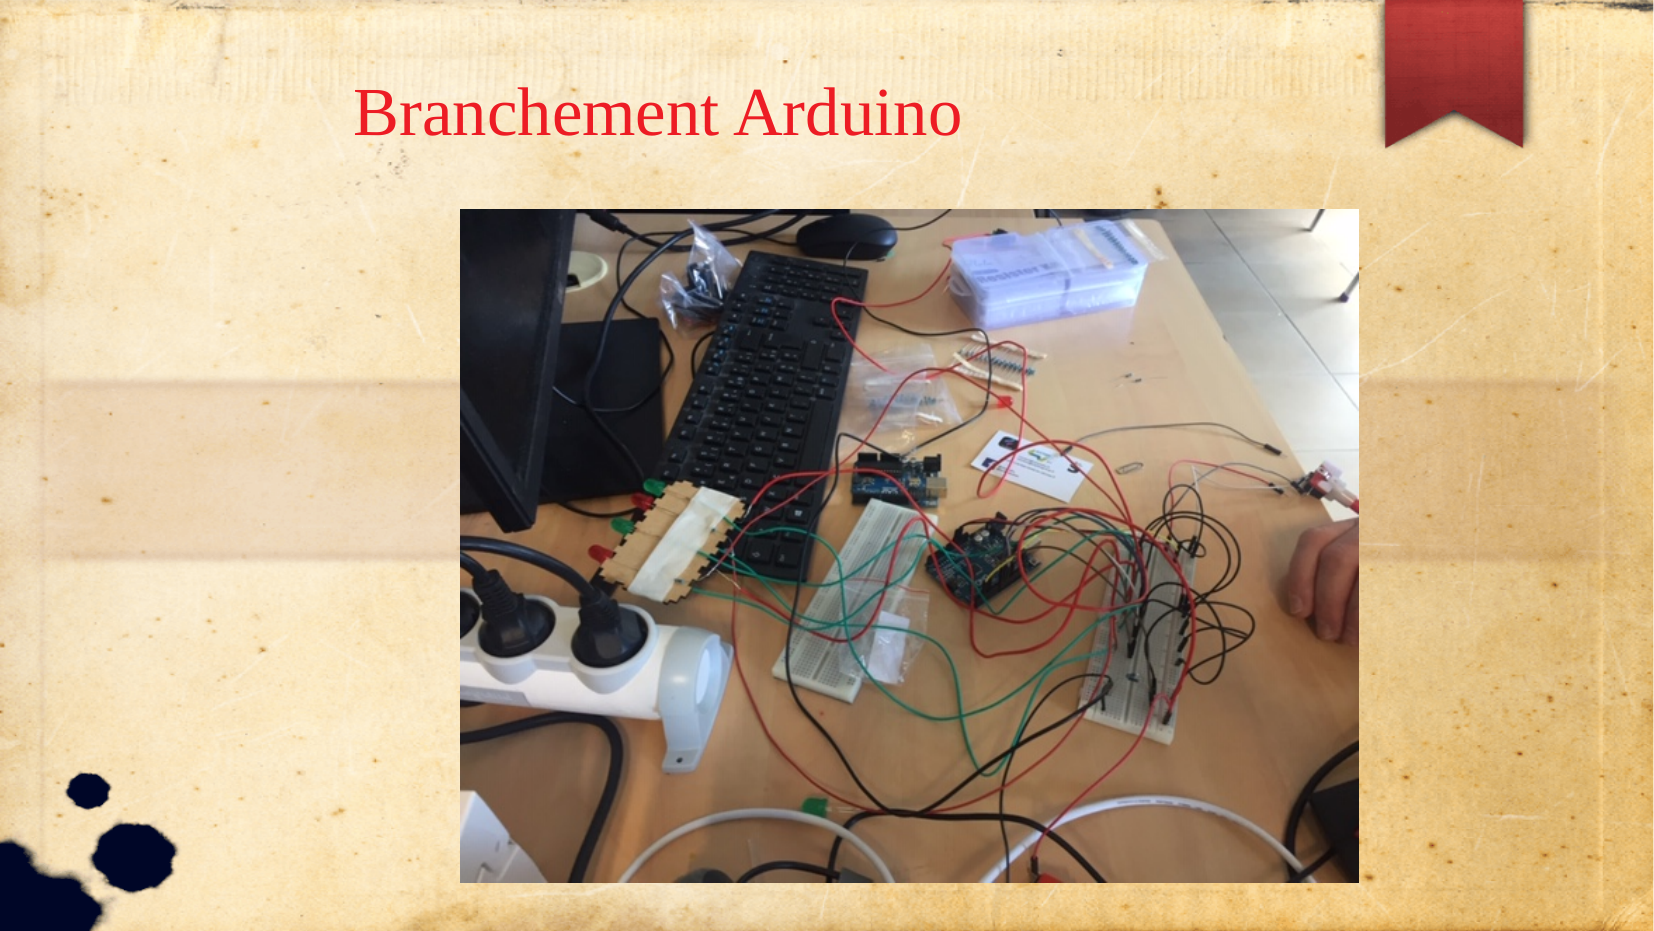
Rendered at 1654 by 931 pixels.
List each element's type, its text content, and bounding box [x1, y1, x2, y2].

title Branchement Arduino [82, 35, 1235, 189]
picture [0, 0, 1654, 931]
